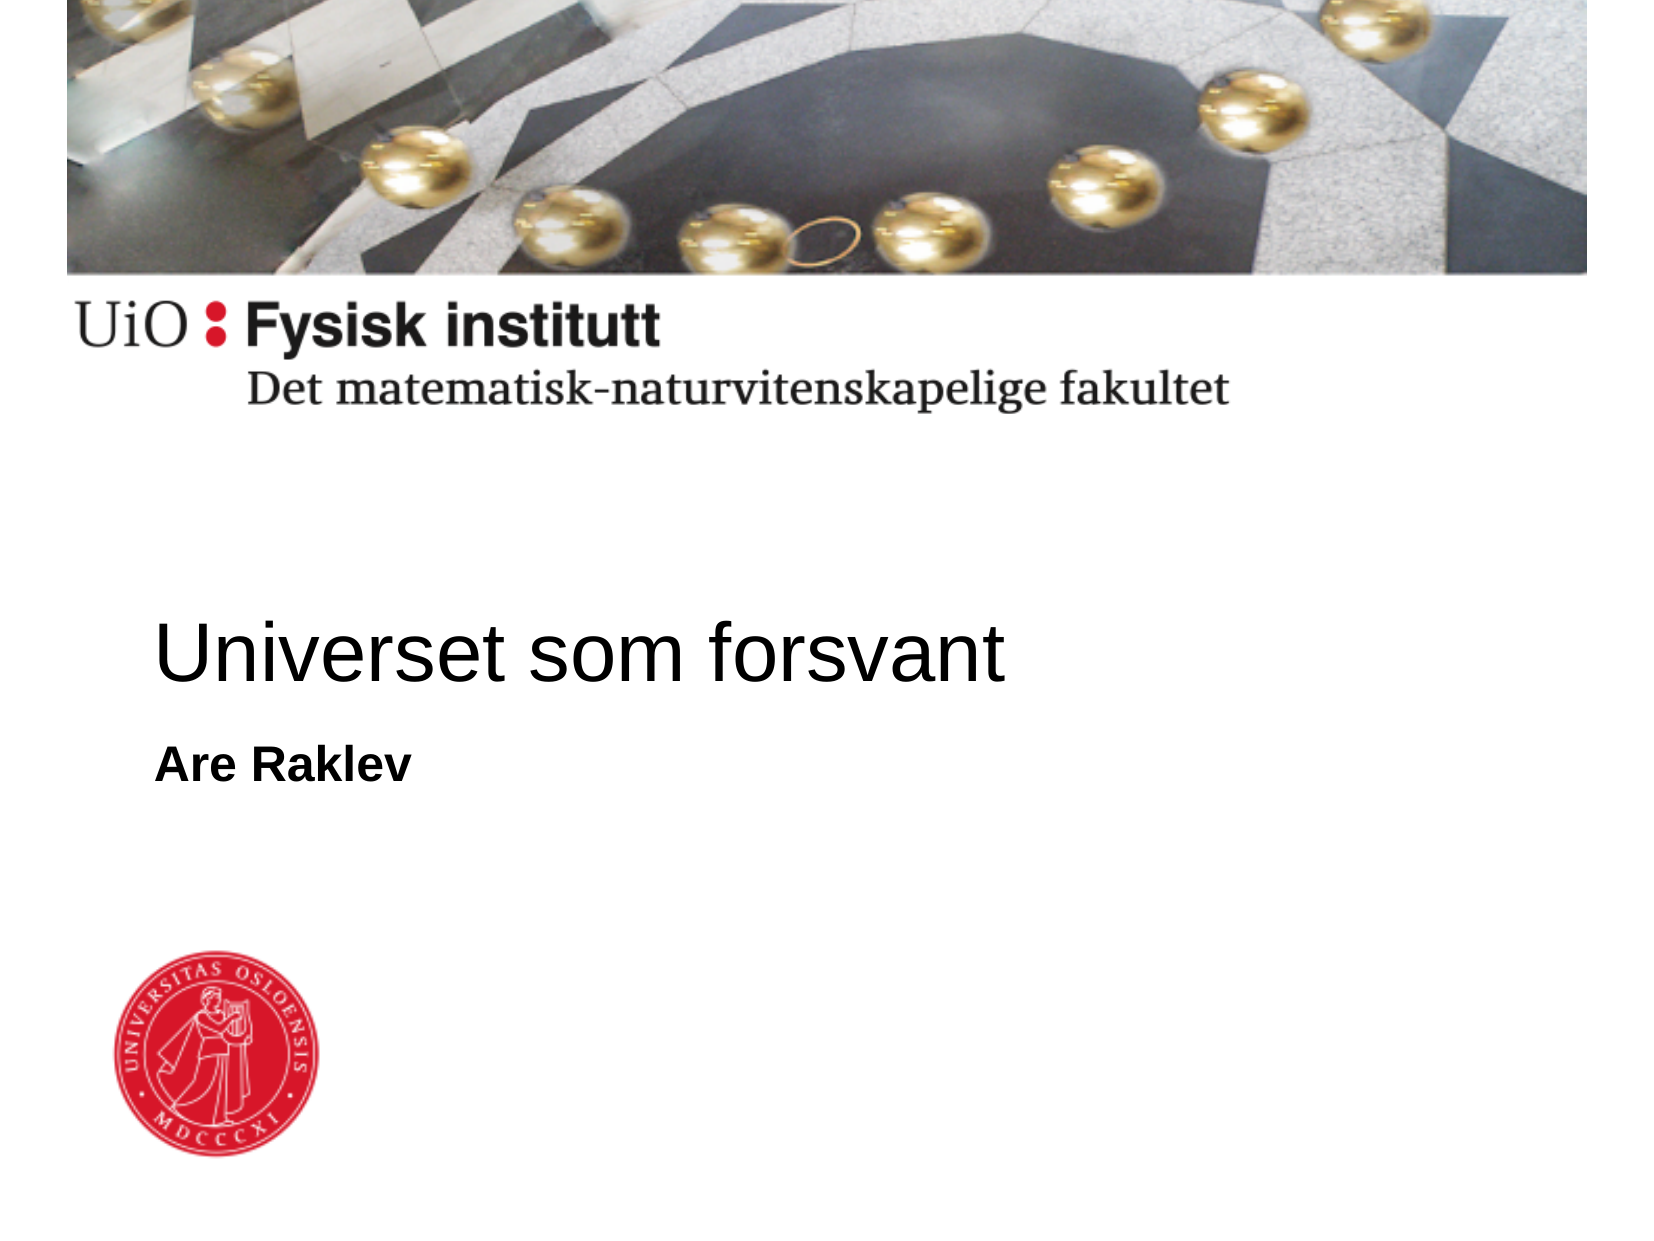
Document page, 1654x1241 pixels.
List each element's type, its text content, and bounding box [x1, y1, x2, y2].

subtitle Universet som forsvant [153, 592, 1418, 713]
picture [67, 0, 1587, 283]
title Are Raklev [153, 696, 1500, 833]
picture [109, 945, 326, 1165]
picture [72, 292, 1238, 420]
